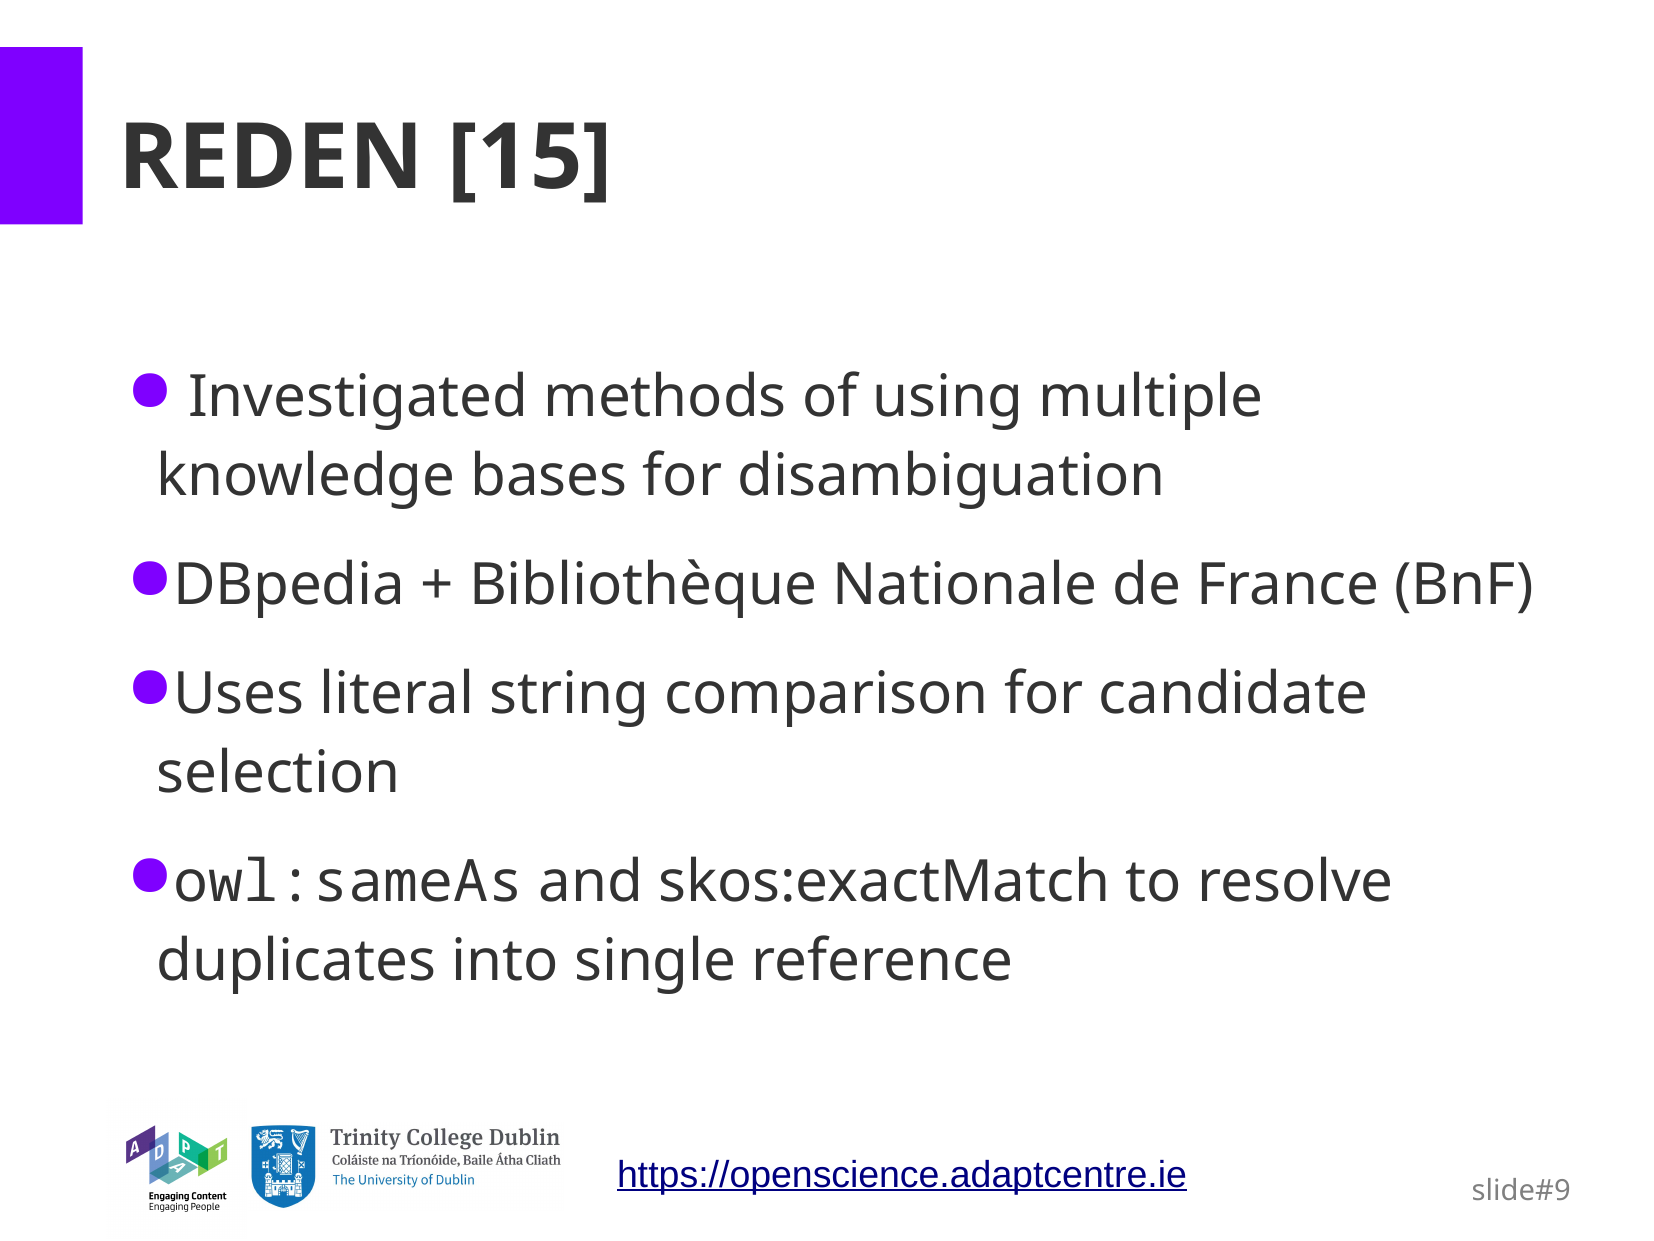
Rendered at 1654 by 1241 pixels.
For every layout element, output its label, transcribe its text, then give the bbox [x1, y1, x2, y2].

picture [106, 1098, 247, 1239]
title REDEN [15] [118, 49, 1571, 257]
list Investigated methods of using multiple knowledge bases for disambiguation DBpedia + Bibliothèque Nationale de France (BnF) Uses literal string comparison for candidate selection owl:sameAs and skos:exactMatch to resolve duplicates into single reference [118, 354, 1536, 1074]
picture [248, 1122, 564, 1211]
